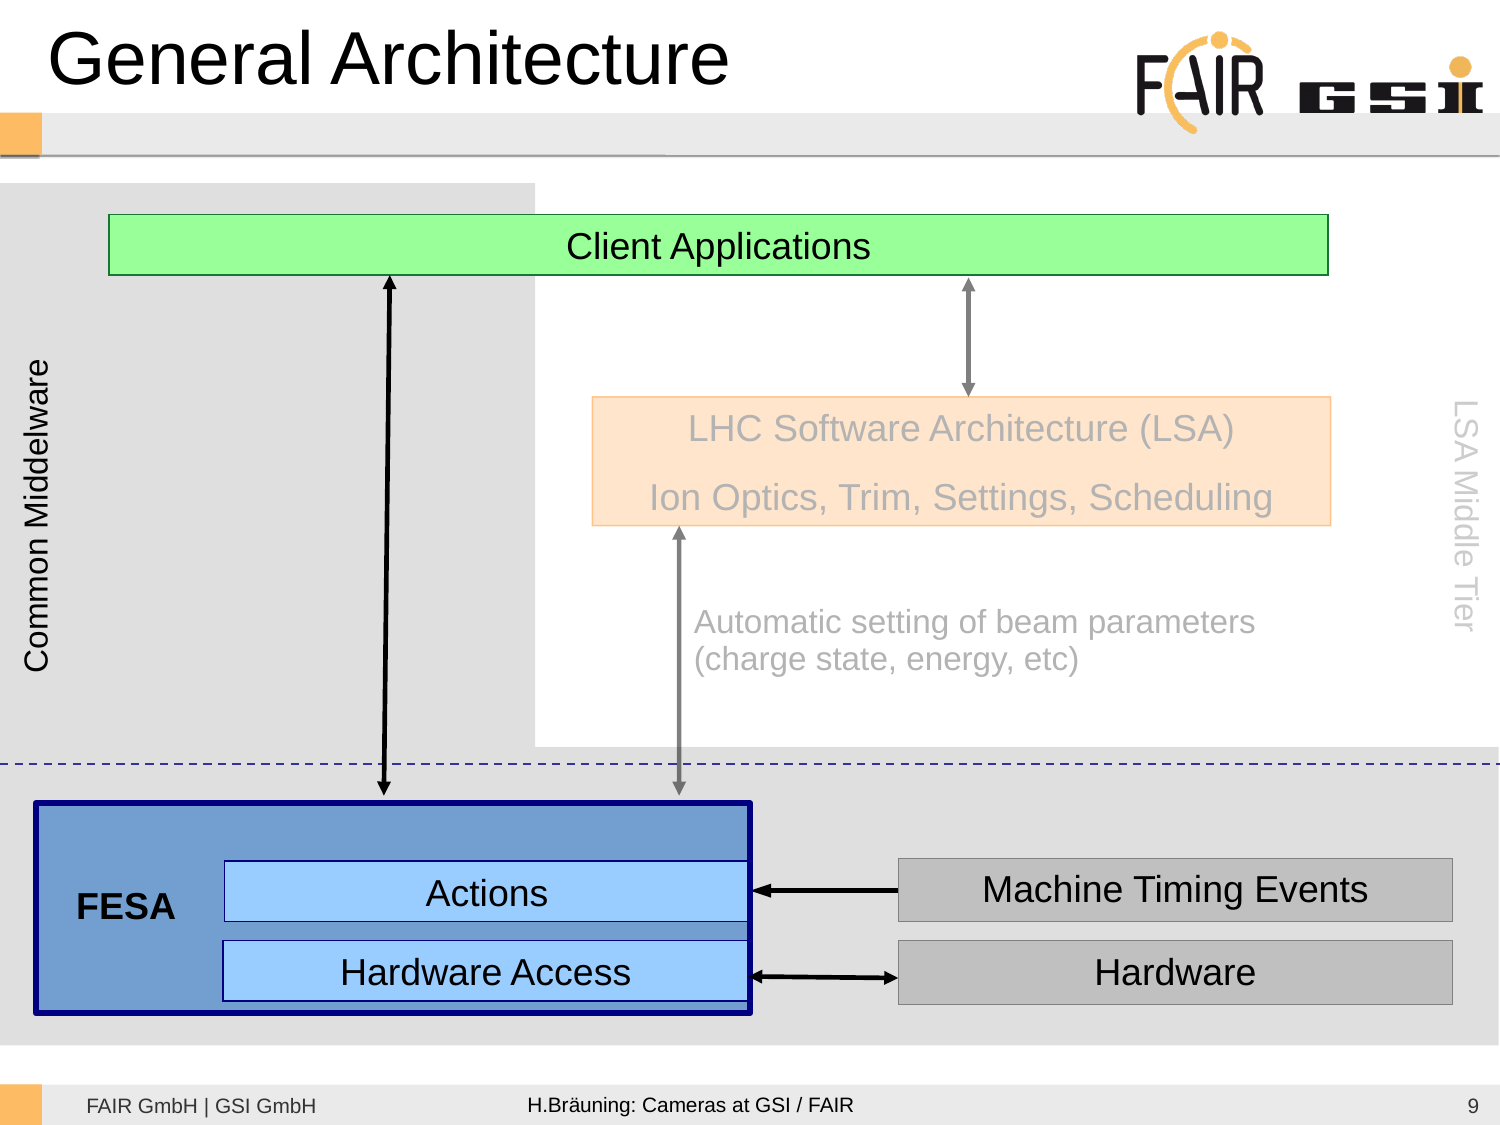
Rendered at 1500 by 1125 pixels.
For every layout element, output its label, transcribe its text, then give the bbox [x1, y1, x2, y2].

text_box Client Applications [109, 214, 1329, 276]
text_box Common Middelware [10, 343, 63, 689]
text_box [0, 183, 1499, 1046]
text_box Actions [224, 861, 747, 922]
picture [1136, 29, 1264, 136]
text_box Hardware Access [223, 940, 747, 1001]
text_box Machine Timing Events [898, 858, 1453, 922]
title General Architecture [47, 0, 1117, 119]
text_box Hardware [898, 940, 1453, 1005]
text_box LSA Middle Tier [1440, 384, 1493, 648]
text_box FESA [61, 878, 192, 943]
text_box Automatic setting of beam parameters (charge state, energy, etc) [679, 596, 1273, 686]
text_box LHC Software Architecture (LSA) Ion Optics, Trim, Settings, Scheduling [592, 396, 1331, 526]
picture [1298, 54, 1484, 113]
